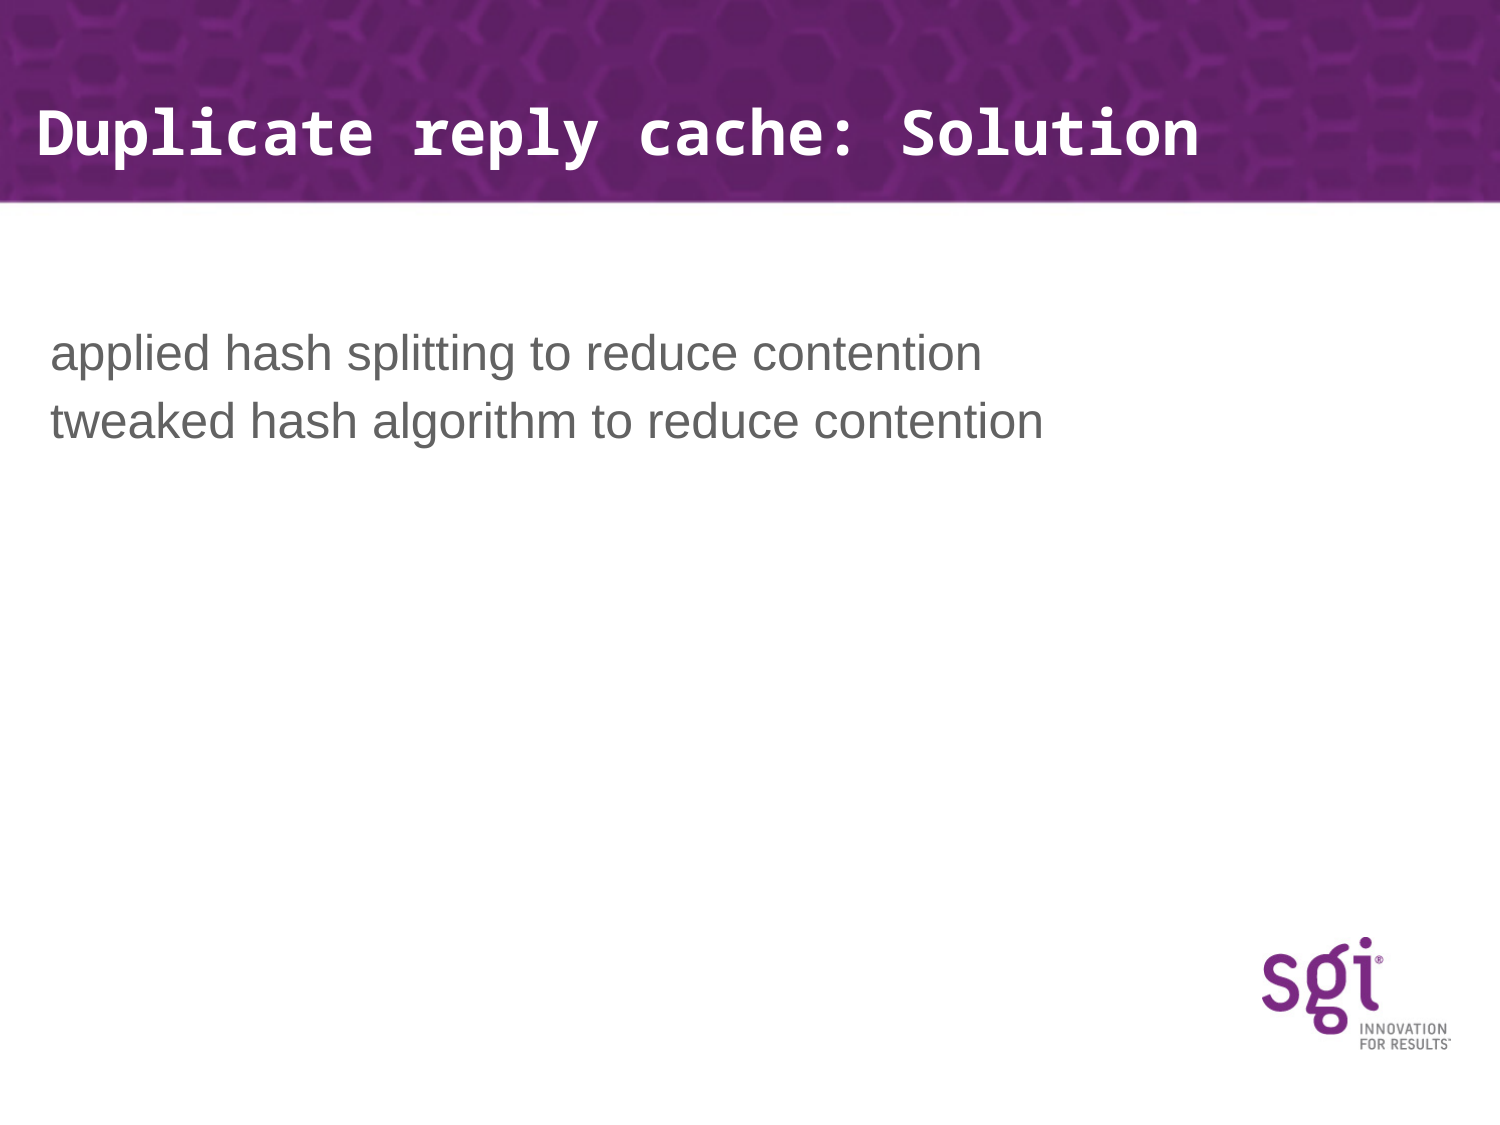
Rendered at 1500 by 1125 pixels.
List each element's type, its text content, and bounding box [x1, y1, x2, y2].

list applied hash splitting to reduce contention tweaked hash algorithm to reduce contention [50, 324, 1326, 848]
picture [0, 0, 1500, 1050]
title Duplicate reply cache: Solution [37, 37, 1313, 226]
